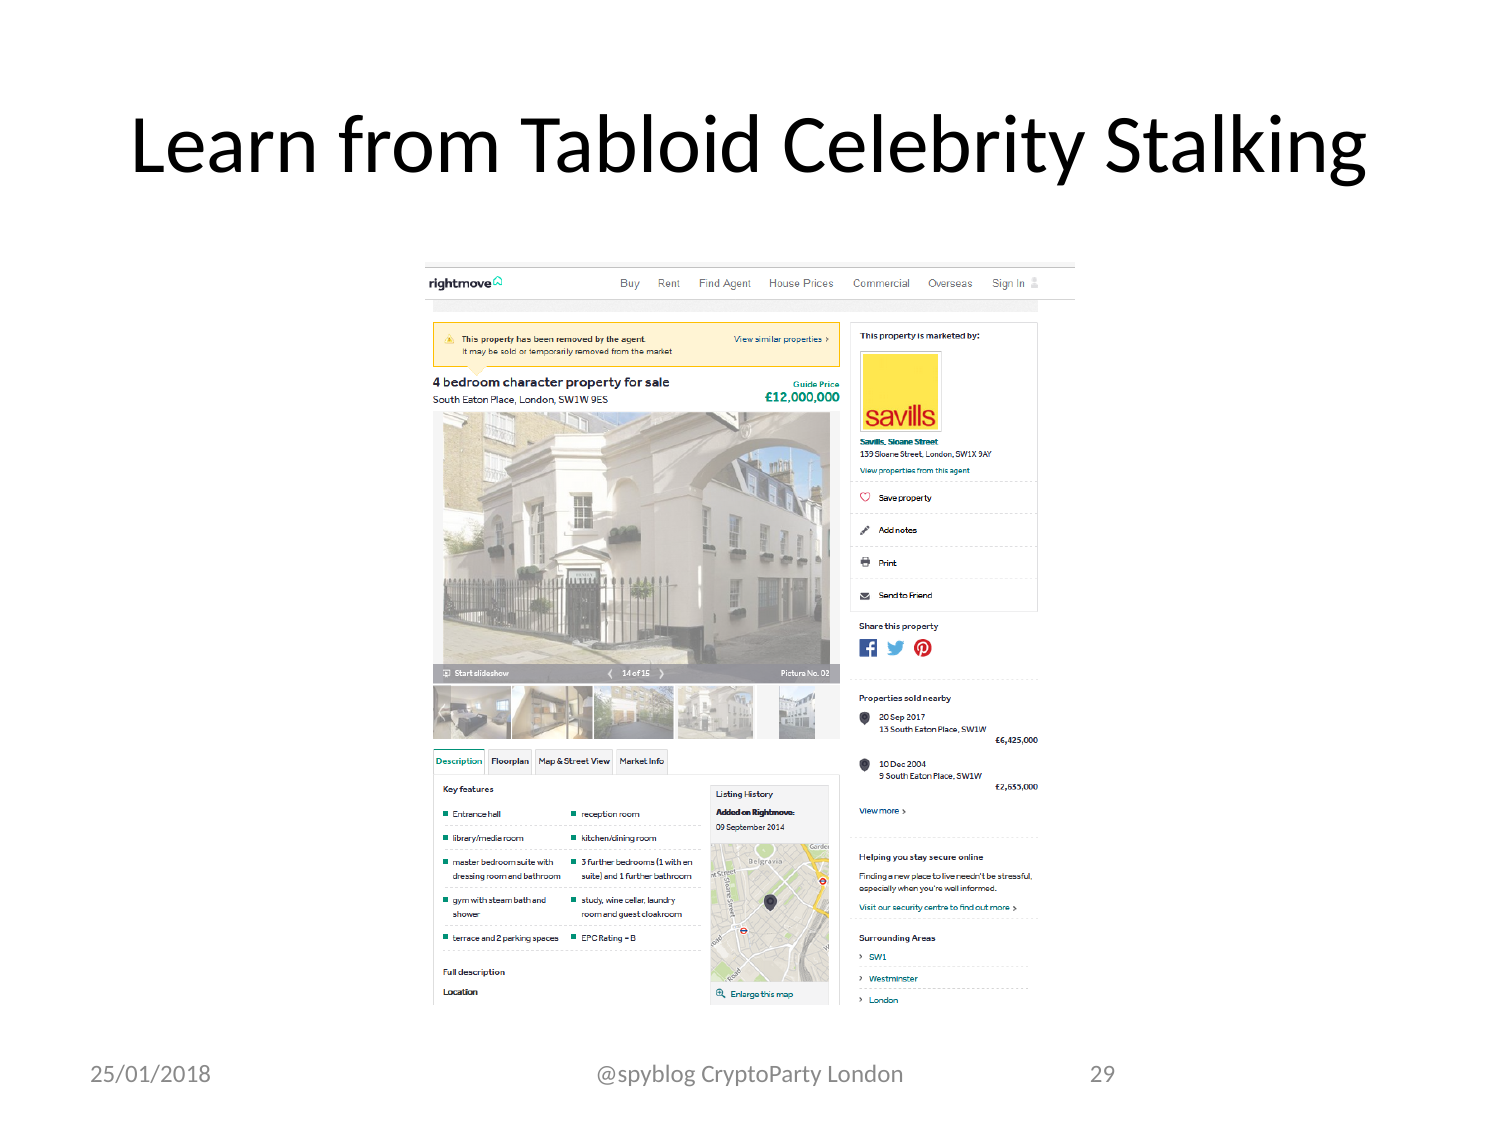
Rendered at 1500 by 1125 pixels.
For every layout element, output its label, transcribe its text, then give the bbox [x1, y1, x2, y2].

text_box ‹#› [1074, 1042, 1426, 1103]
title Learn from Tabloid Celebrity Stalking [75, 45, 1426, 233]
picture [425, 262, 1075, 1005]
text_box 25/01/2018 [75, 1042, 426, 1103]
text_box @spyblog CryptoParty London [512, 1042, 988, 1103]
